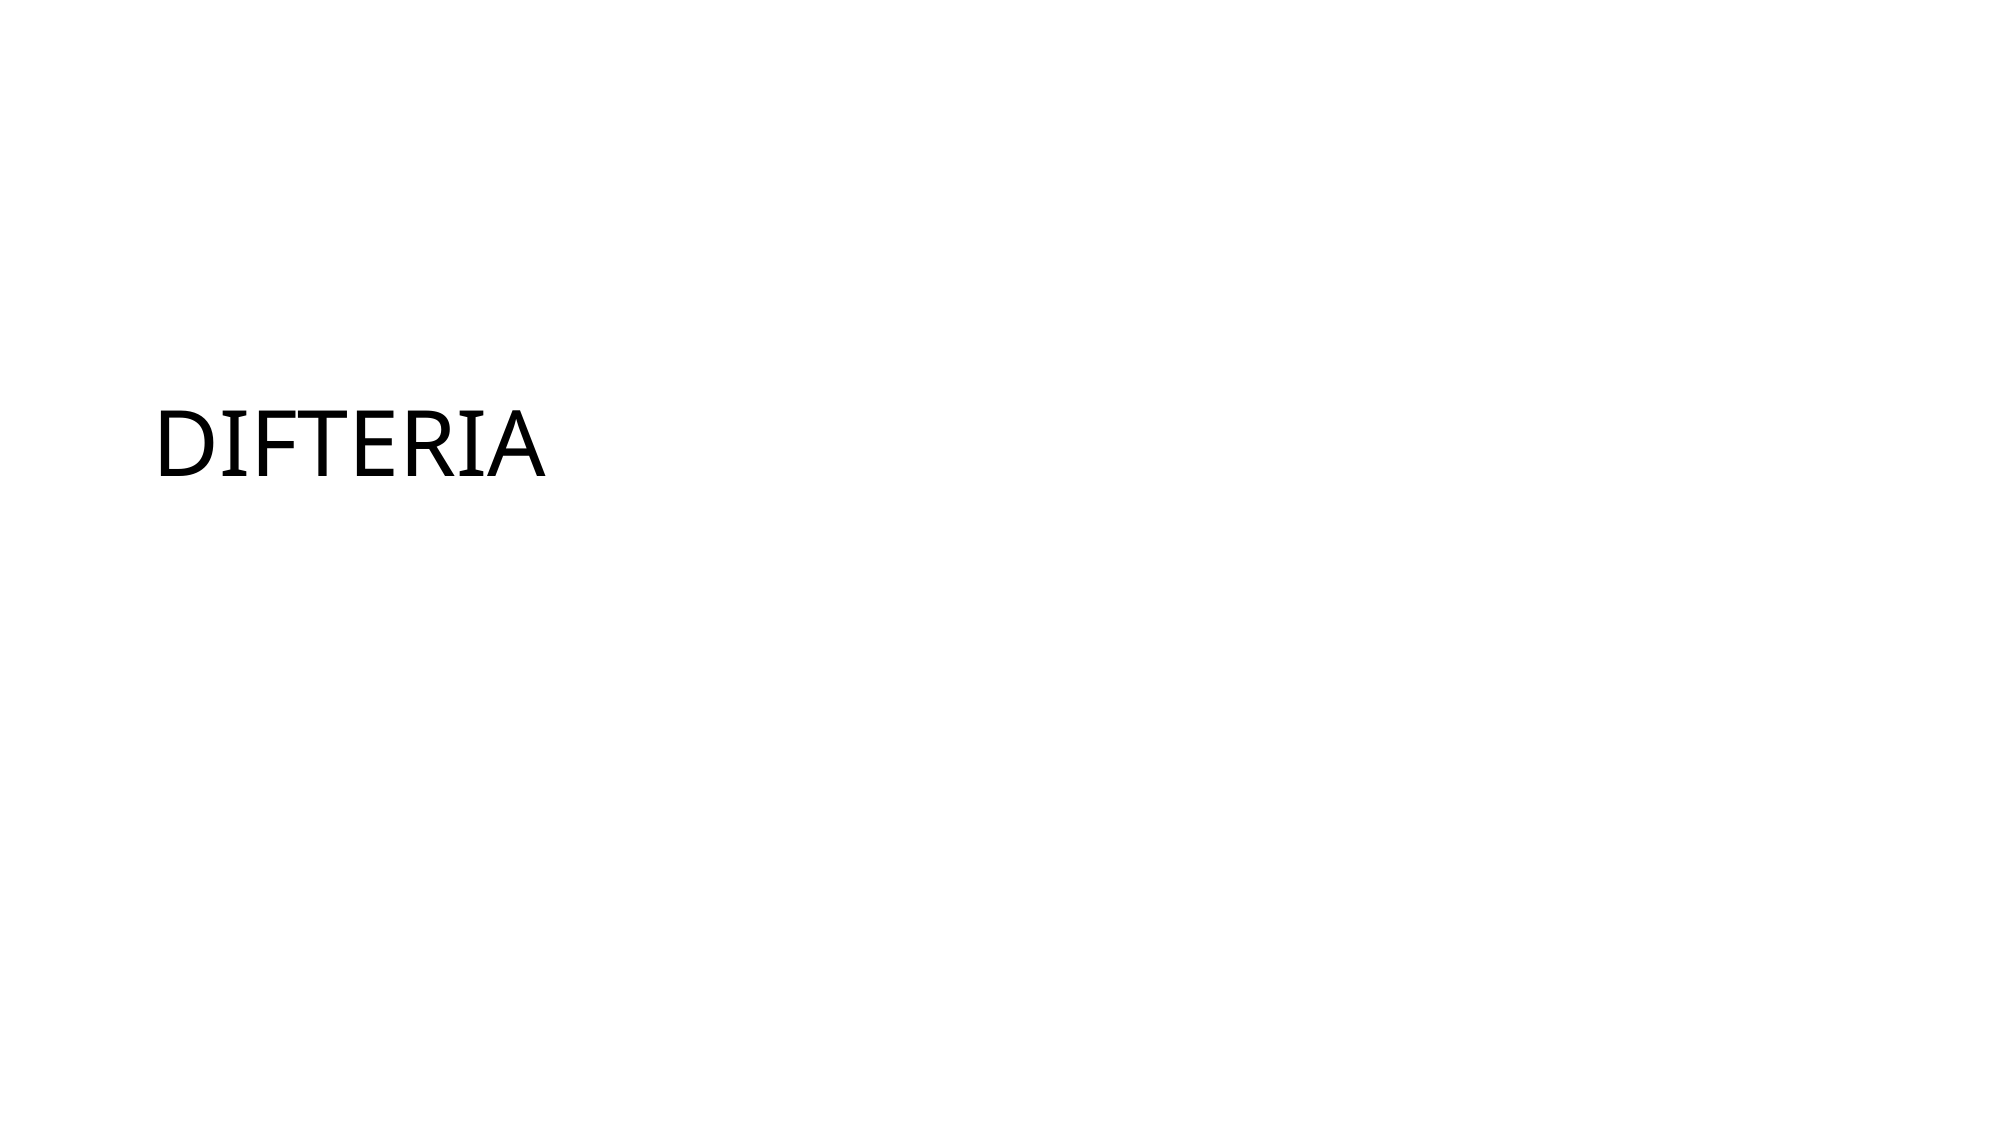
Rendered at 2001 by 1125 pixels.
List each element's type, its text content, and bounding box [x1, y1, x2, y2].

title DIFTERIA [137, 201, 1863, 693]
